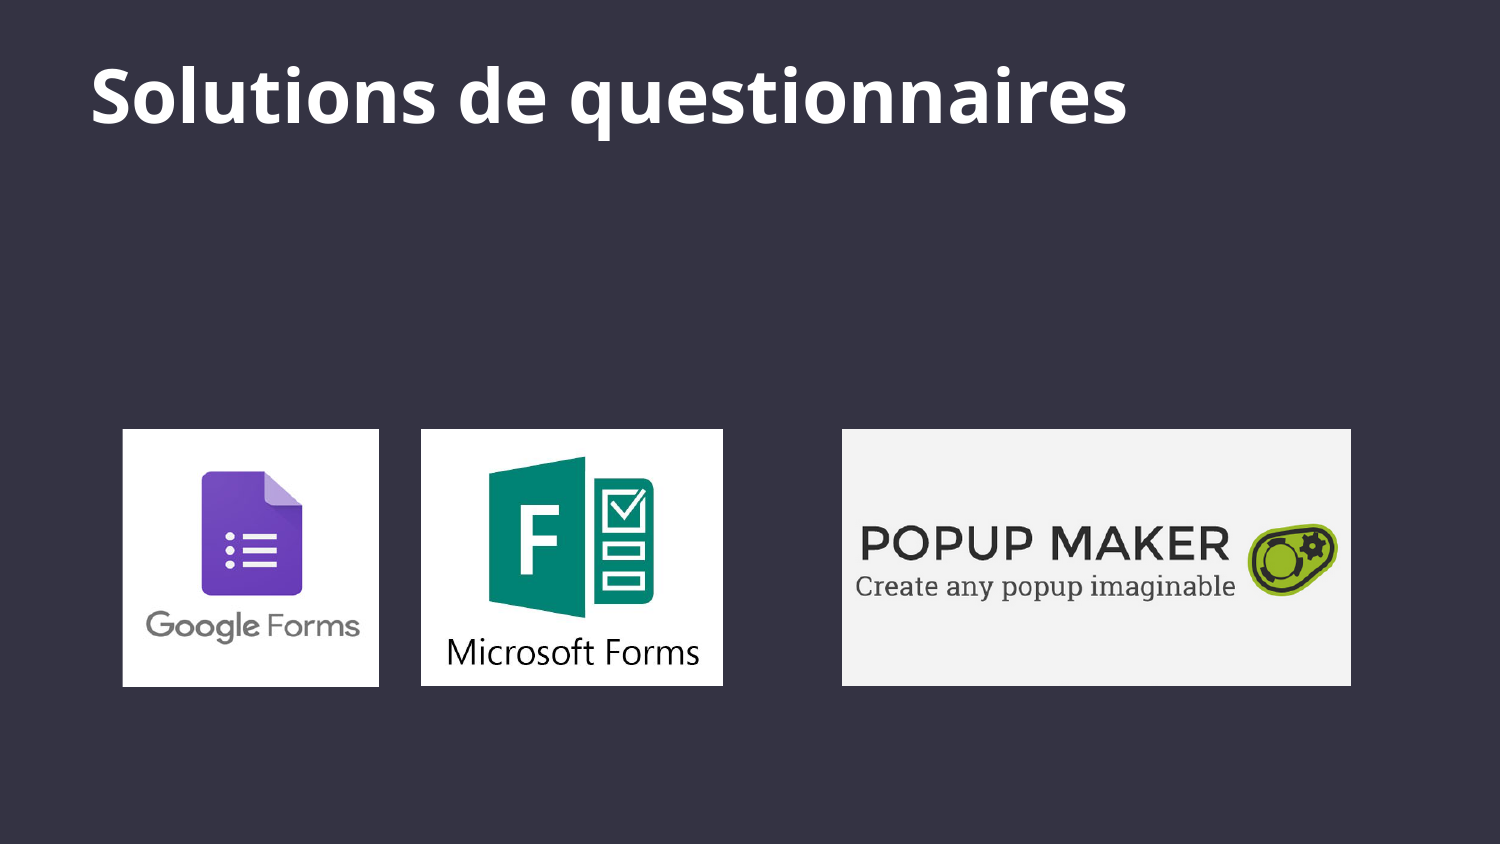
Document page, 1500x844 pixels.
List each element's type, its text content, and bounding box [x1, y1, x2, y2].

picture [421, 429, 723, 687]
picture [842, 429, 1351, 687]
picture [122, 429, 379, 687]
title Solutions de questionnaires [75, 33, 1425, 175]
